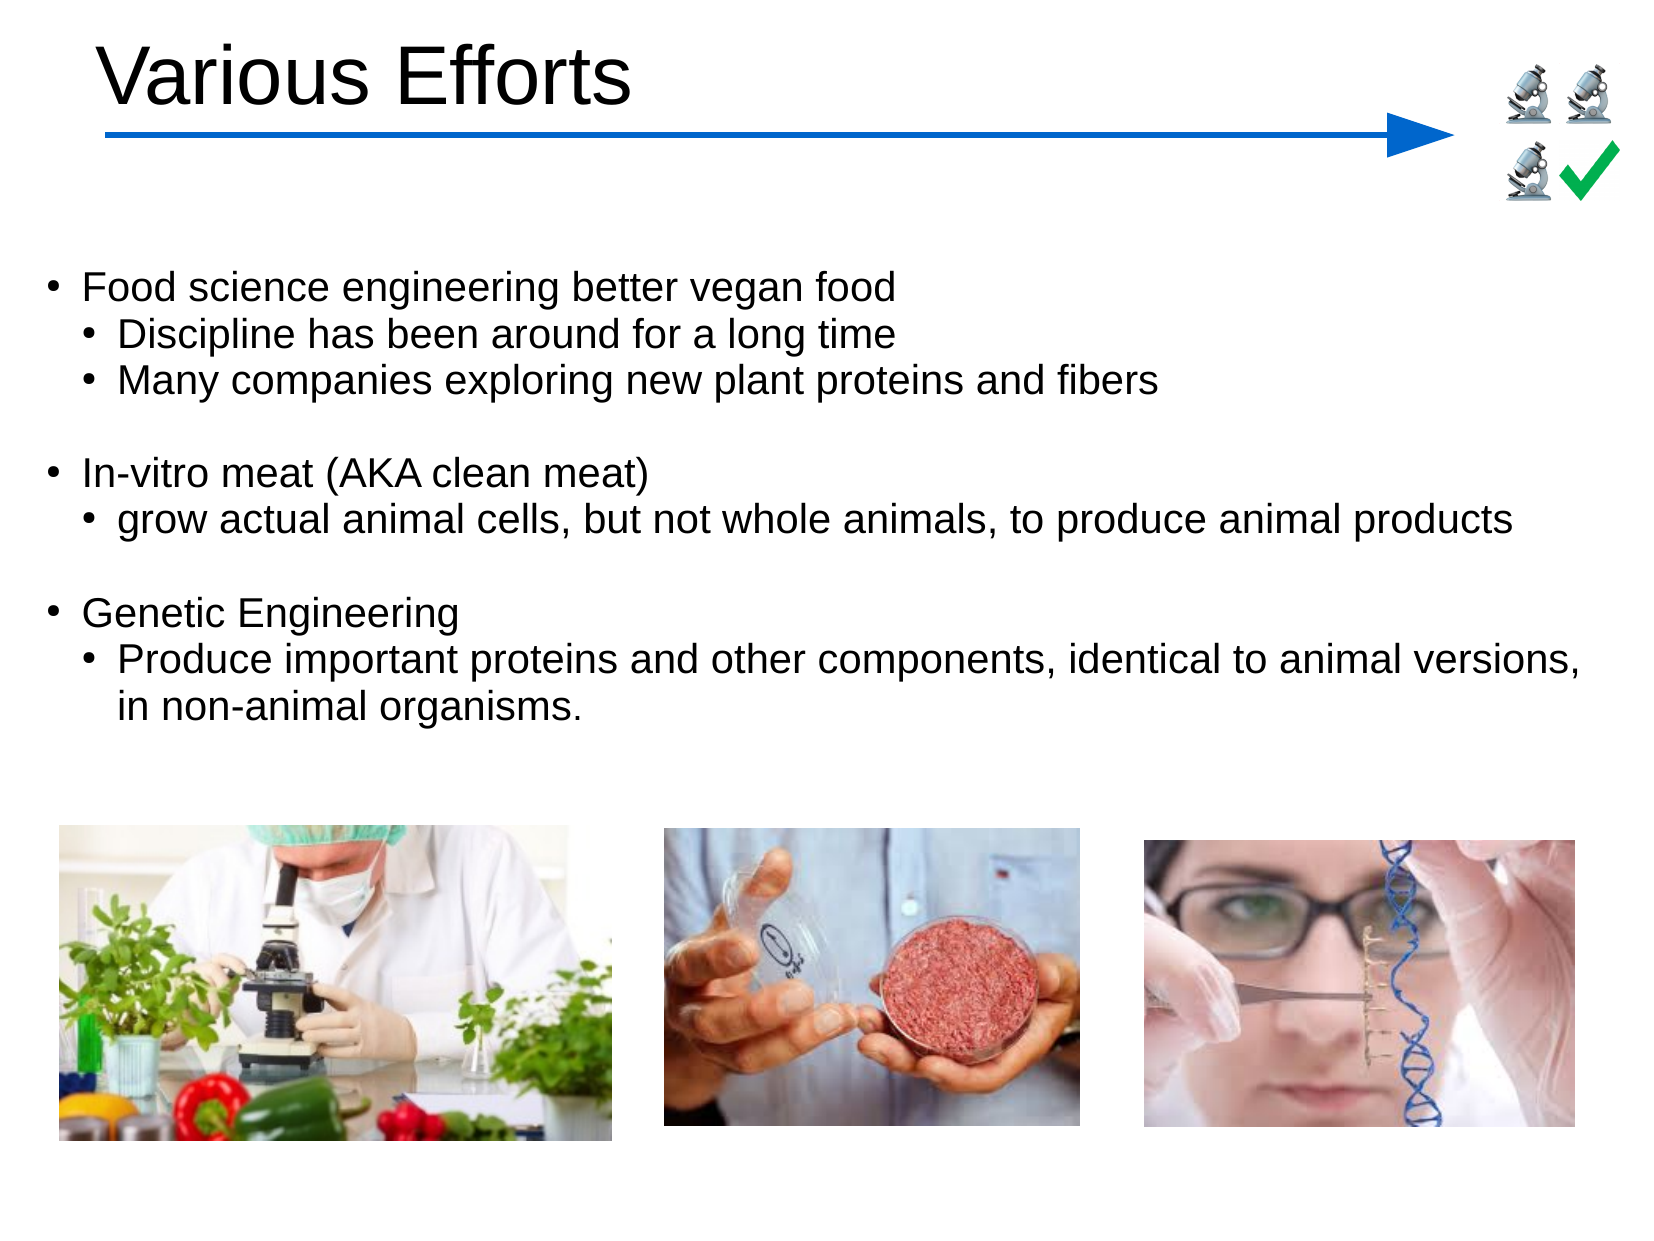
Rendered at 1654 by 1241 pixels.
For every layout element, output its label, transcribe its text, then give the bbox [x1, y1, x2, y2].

picture [664, 828, 1080, 1126]
picture [1144, 840, 1575, 1127]
text_box Various Efforts [63, 5, 1380, 240]
picture [59, 825, 612, 1141]
text_box Food science engineering better vegan food Discipline has been around for a long time Many companies exploring new plant proteins and fibers In-vitro meat (AKA clean meat) grow actual animal cells, but not whole animals, to produce animal products Genetic Engineering Produce important proteins and other components, identical to animal versions, in non-animal organisms. [14, 240, 1635, 800]
picture [1499, 140, 1620, 201]
picture [1499, 63, 1620, 124]
